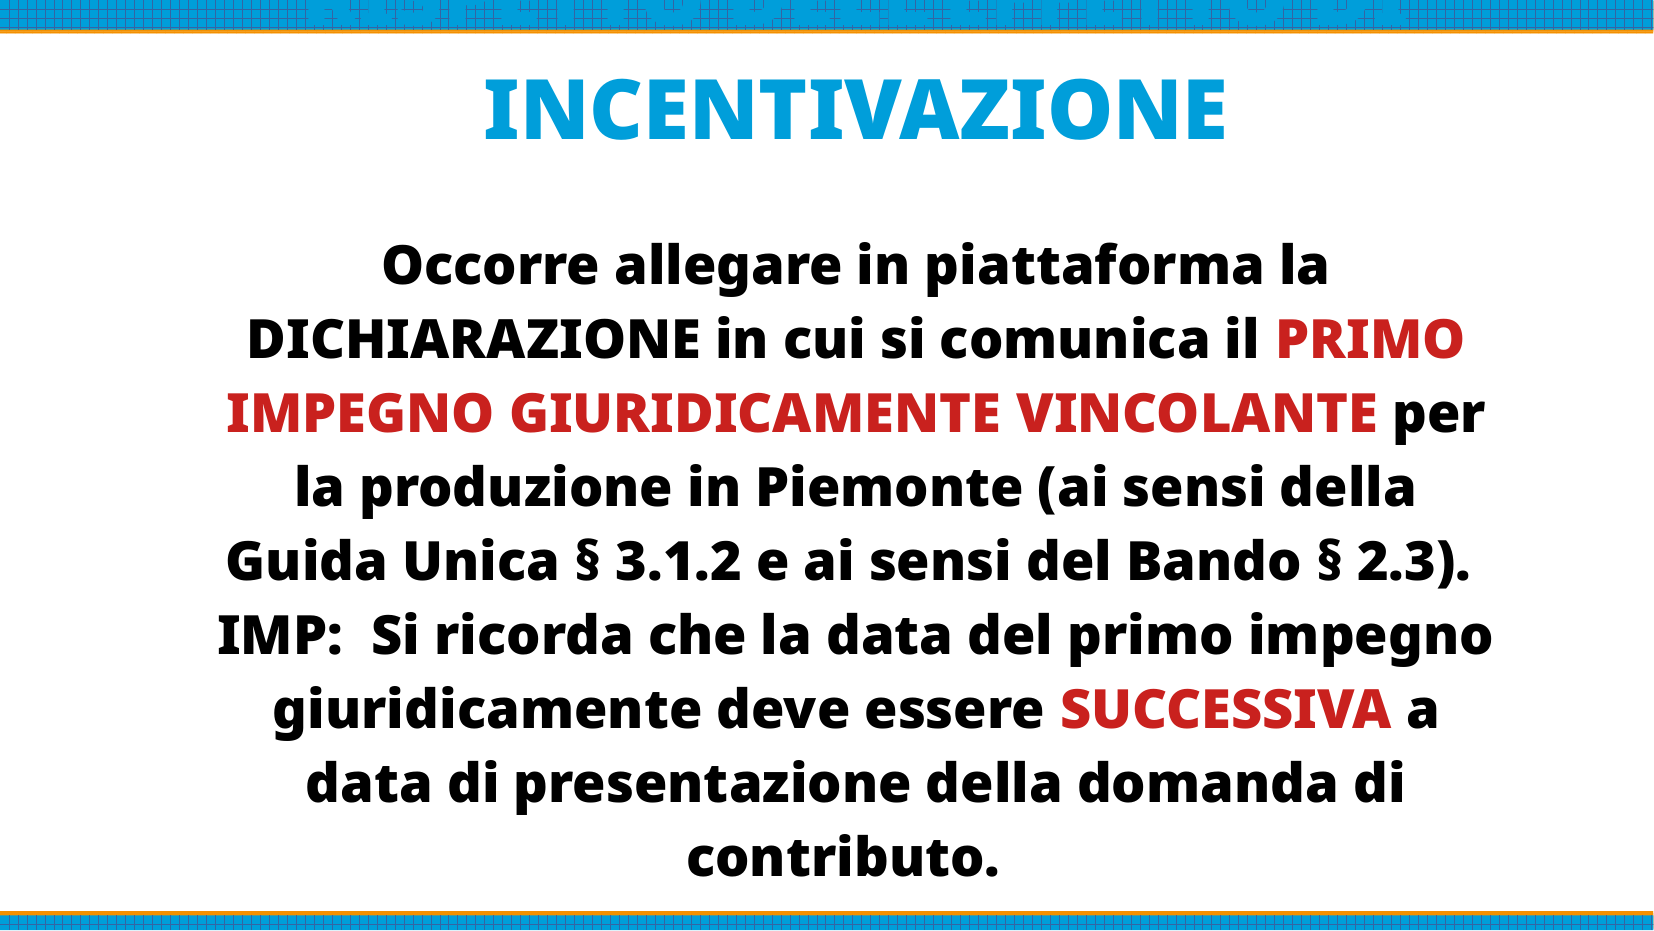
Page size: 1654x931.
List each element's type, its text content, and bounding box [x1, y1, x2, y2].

subtitle RISPETTO DELL’EFFETTO DI INCENTIVAZIONE Occorre allegare in piattaforma la DICHIARAZIONE in cui si comunica il PRIMO IMPEGNO GIURIDICAMENTE VINCOLANTE per la produzione in Piemonte (ai sensi della Guida Unica § 3.1.2 e ai sensi del Bando § 2.3). IMP: Si ricorda che la data del primo impegno giuridicamente deve essere SUCCESSIVA a data di presentazione della domanda di contributo. [206, 70, 1507, 931]
